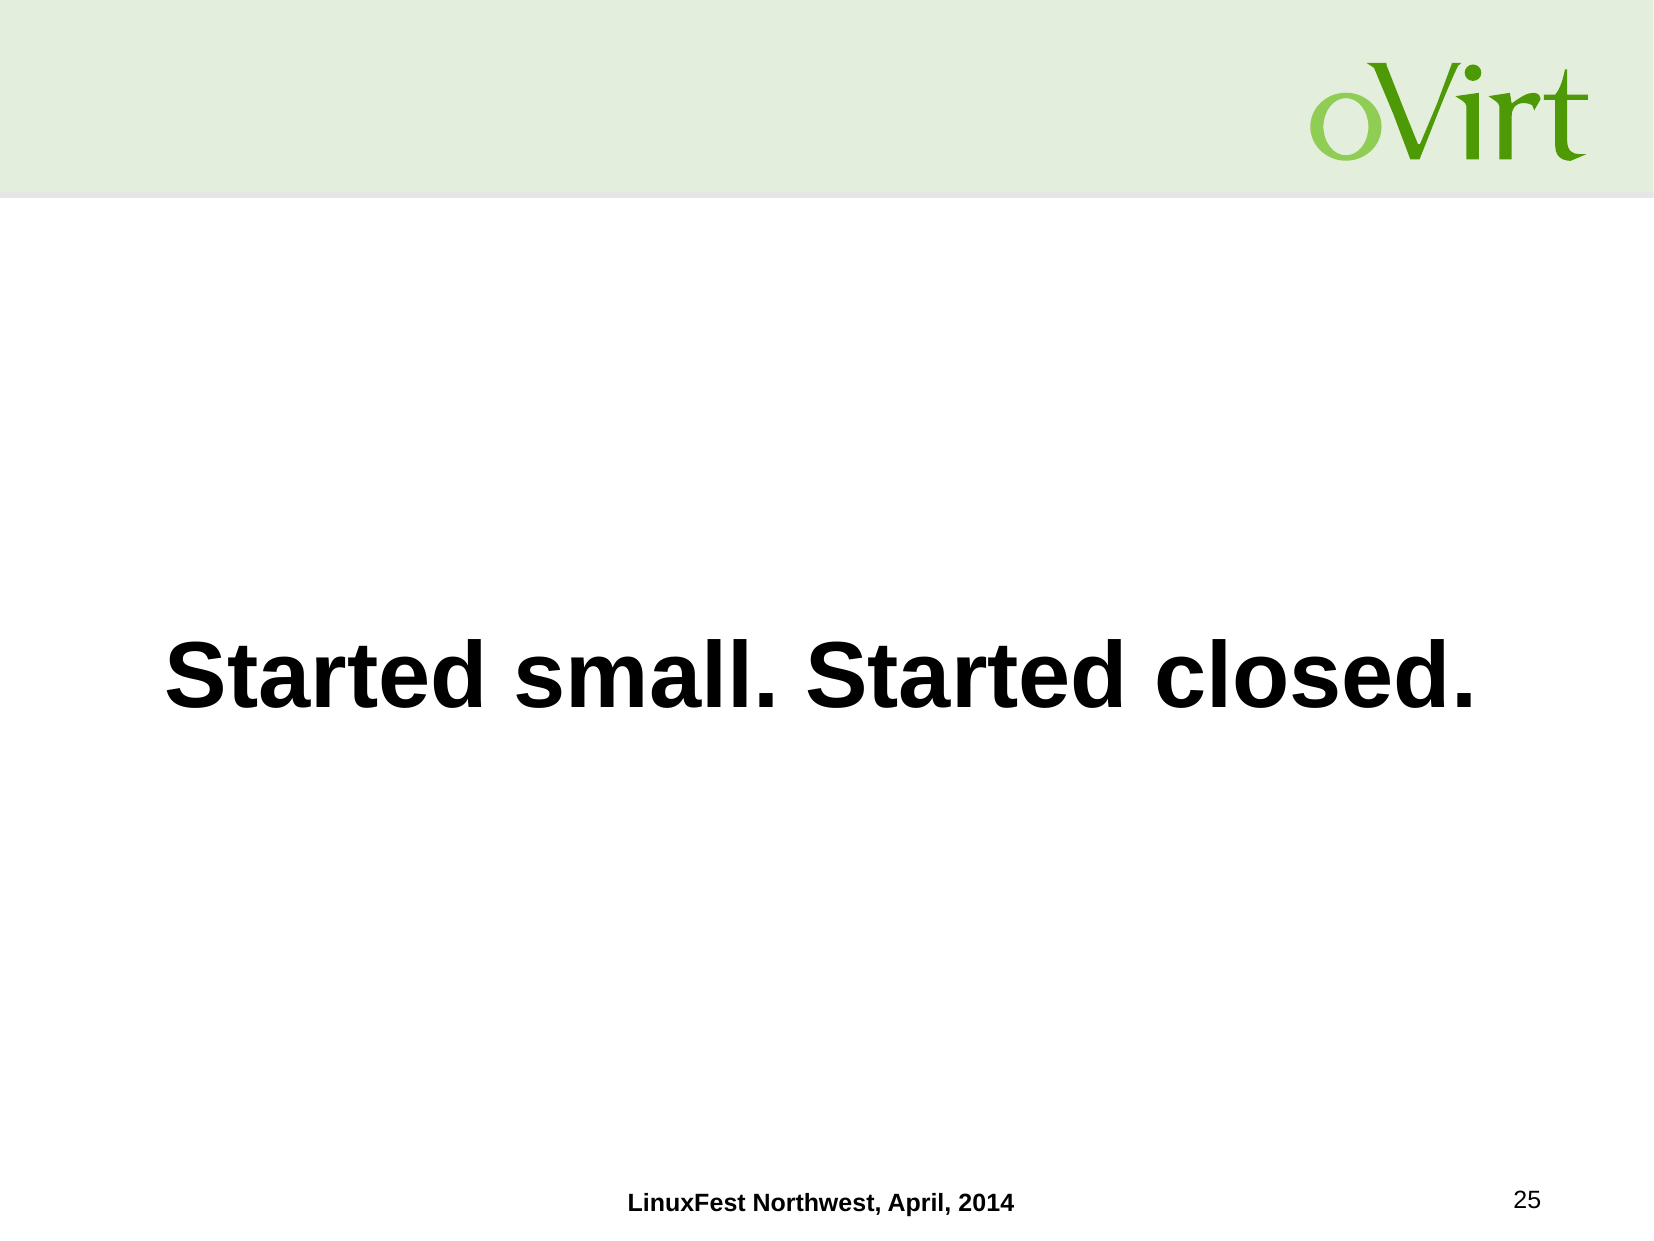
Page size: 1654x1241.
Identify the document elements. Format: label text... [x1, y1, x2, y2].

text_box Started small. Started closed. [150, 615, 1654, 750]
